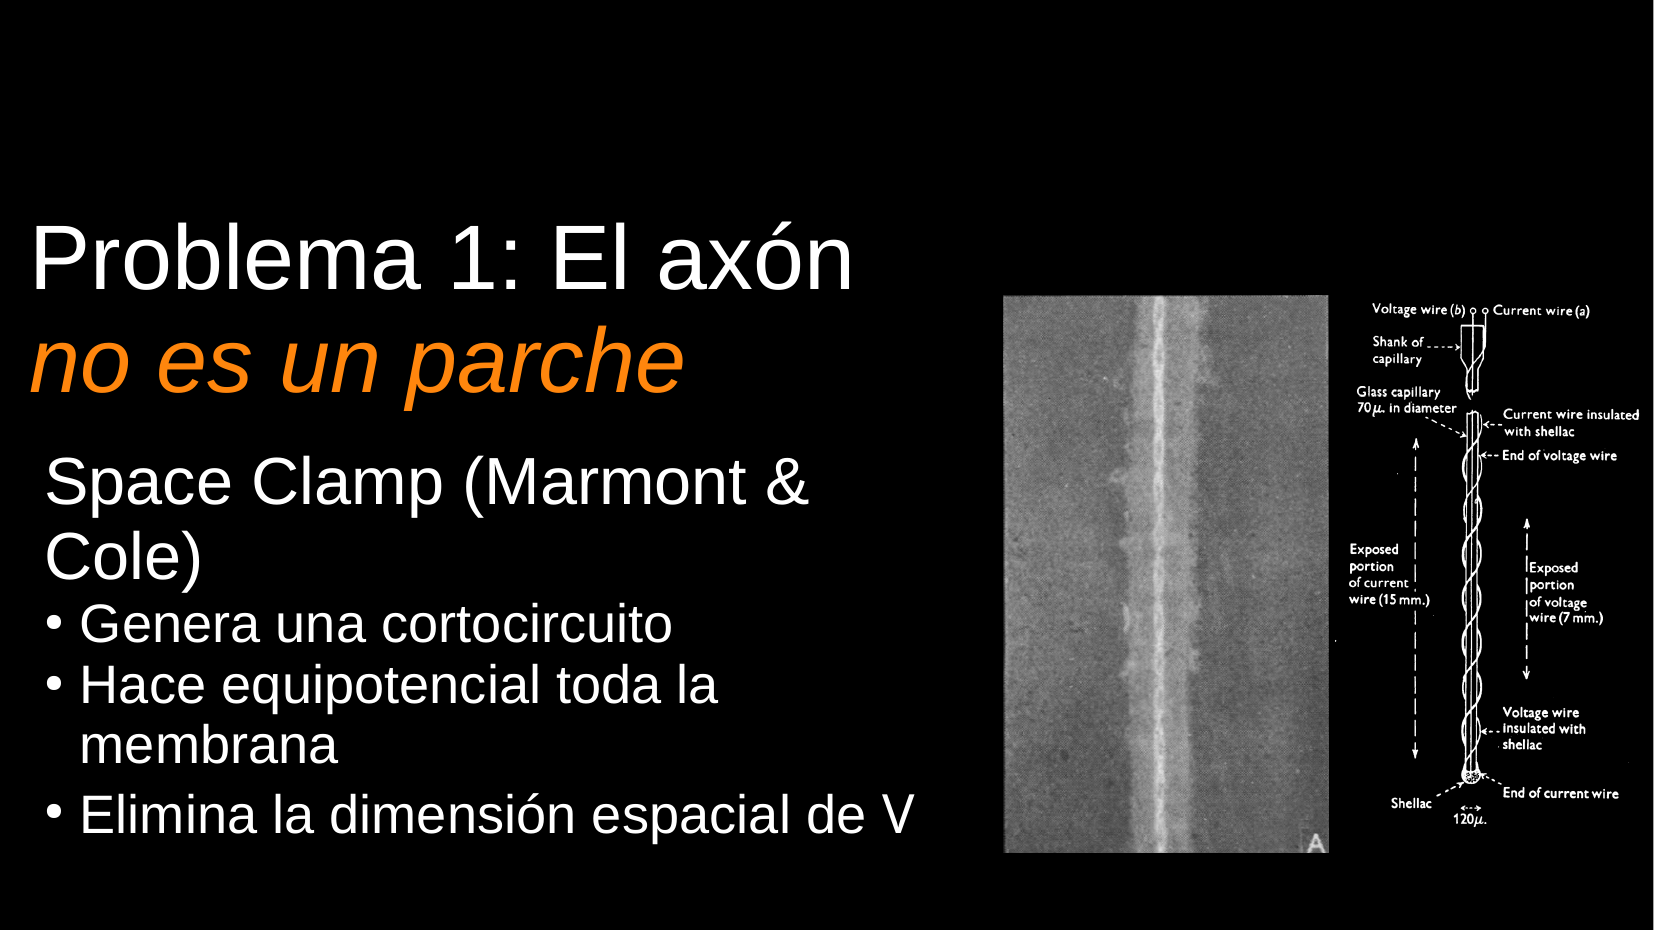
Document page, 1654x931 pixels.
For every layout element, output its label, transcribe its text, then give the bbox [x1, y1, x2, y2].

title Problema 1: El axón no es un parche [29, 155, 916, 437]
picture [1003, 295, 1646, 853]
text_box Space Clamp (Marmont & Cole) Genera una cortocircuito Hace equipotencial toda la membrana Elimina la dimensión espacial de V [29, 437, 975, 854]
